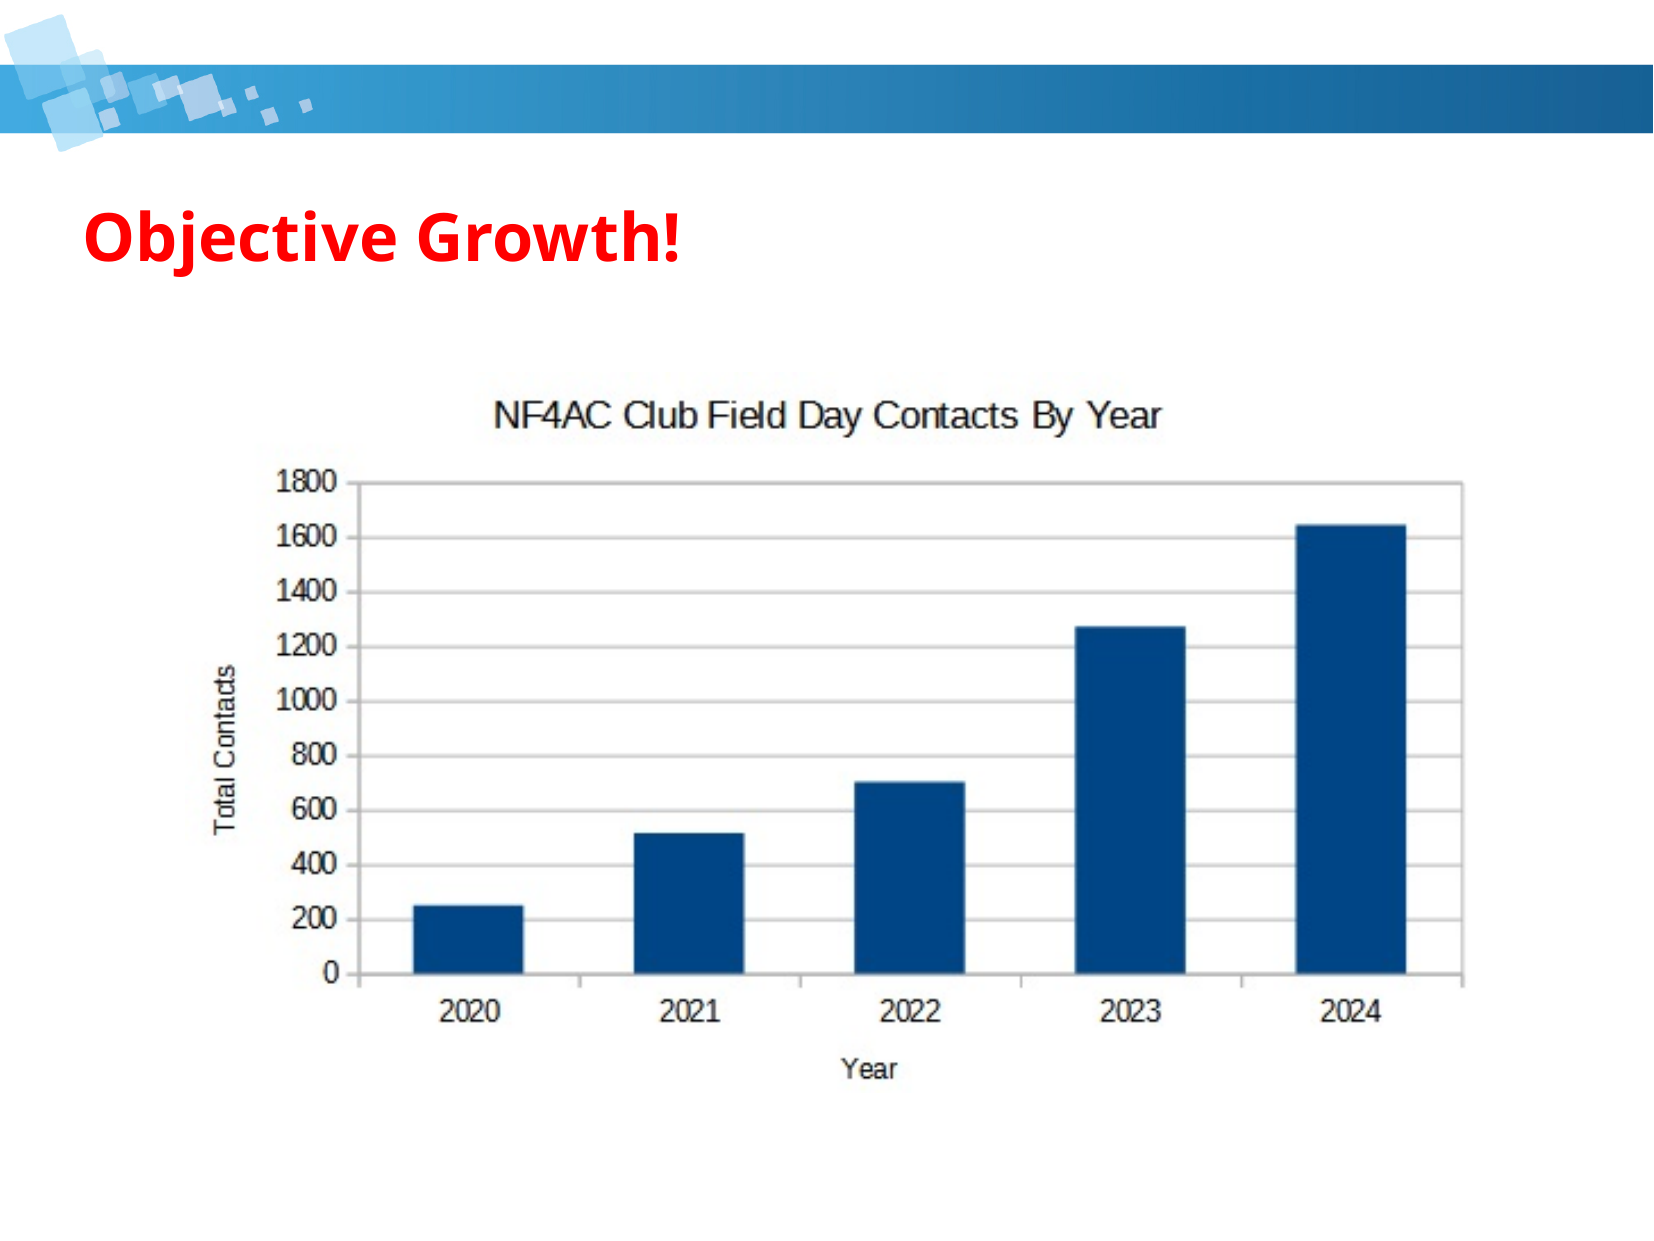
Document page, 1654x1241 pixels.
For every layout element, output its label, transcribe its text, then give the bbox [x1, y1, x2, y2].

title Objective Growth! [82, 132, 1571, 340]
picture [0, 0, 1653, 1238]
